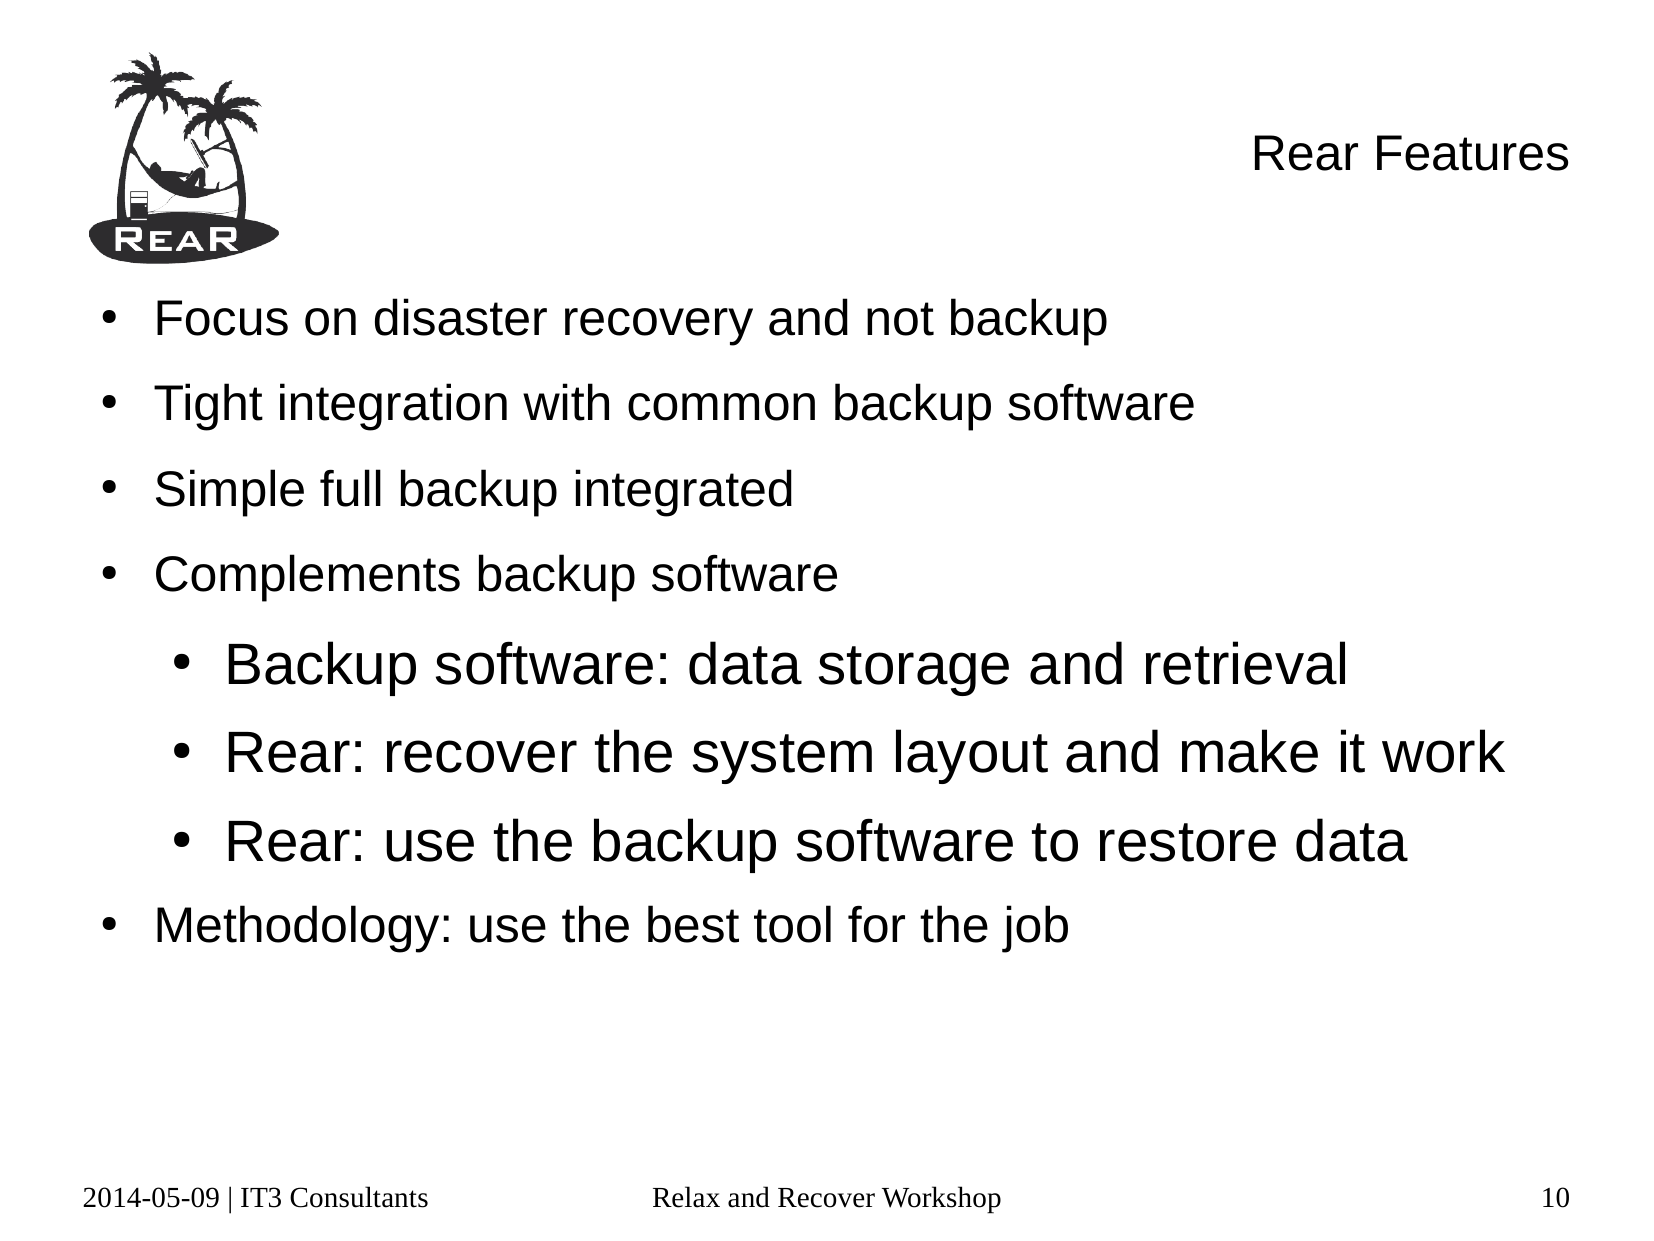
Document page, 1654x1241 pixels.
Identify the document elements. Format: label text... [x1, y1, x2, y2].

title Rear Features [295, 56, 1571, 250]
picture [88, 52, 279, 266]
list Focus on disaster recovery and not backup Tight integration with common backup software Simple full backup integrated Complements backup software Backup software: data storage and retrieval Rear: recover the system layout and make it work Rear: use the backup software to restore data Methodology: use the best tool for the job [82, 290, 1571, 1109]
